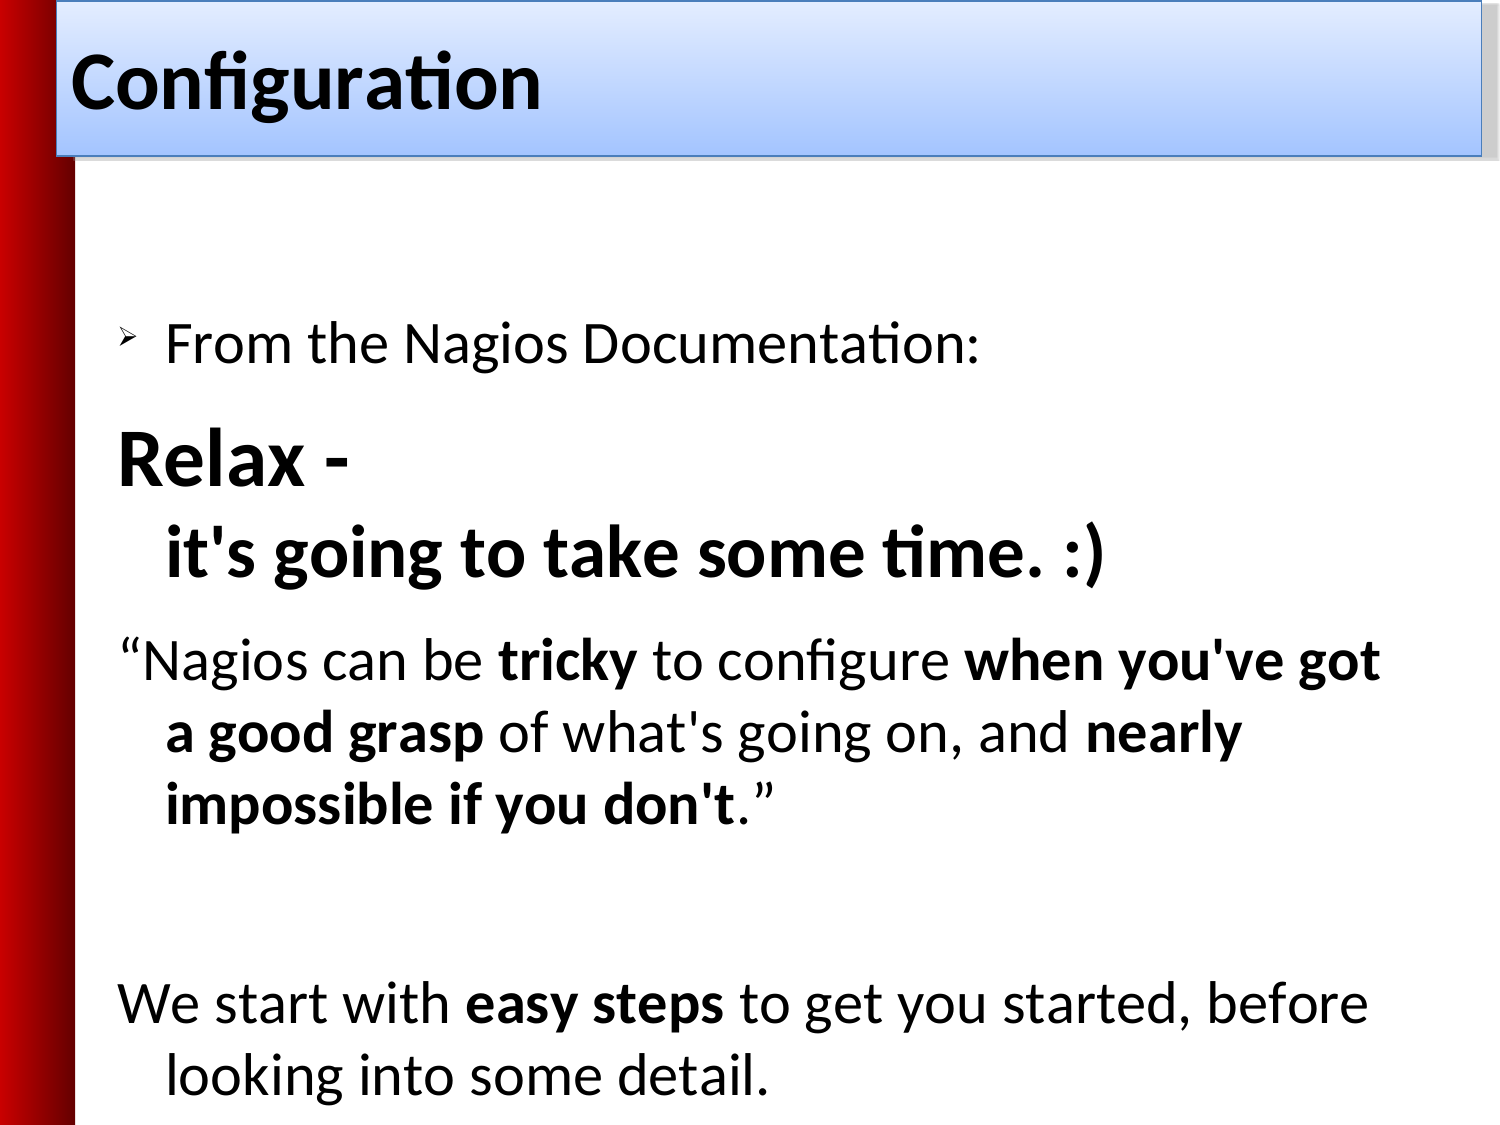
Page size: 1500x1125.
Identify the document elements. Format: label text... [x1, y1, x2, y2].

text_box From the Nagios Documentation: Relax - it's going to take some time. :) “Nagios can be tricky to configure when you've got a good grasp of what's going on, and nearly impossible if you don't.” We start with easy steps to get you started, before looking into some detail. [87, 200, 1438, 1088]
text_box Configuration [56, 0, 1482, 157]
